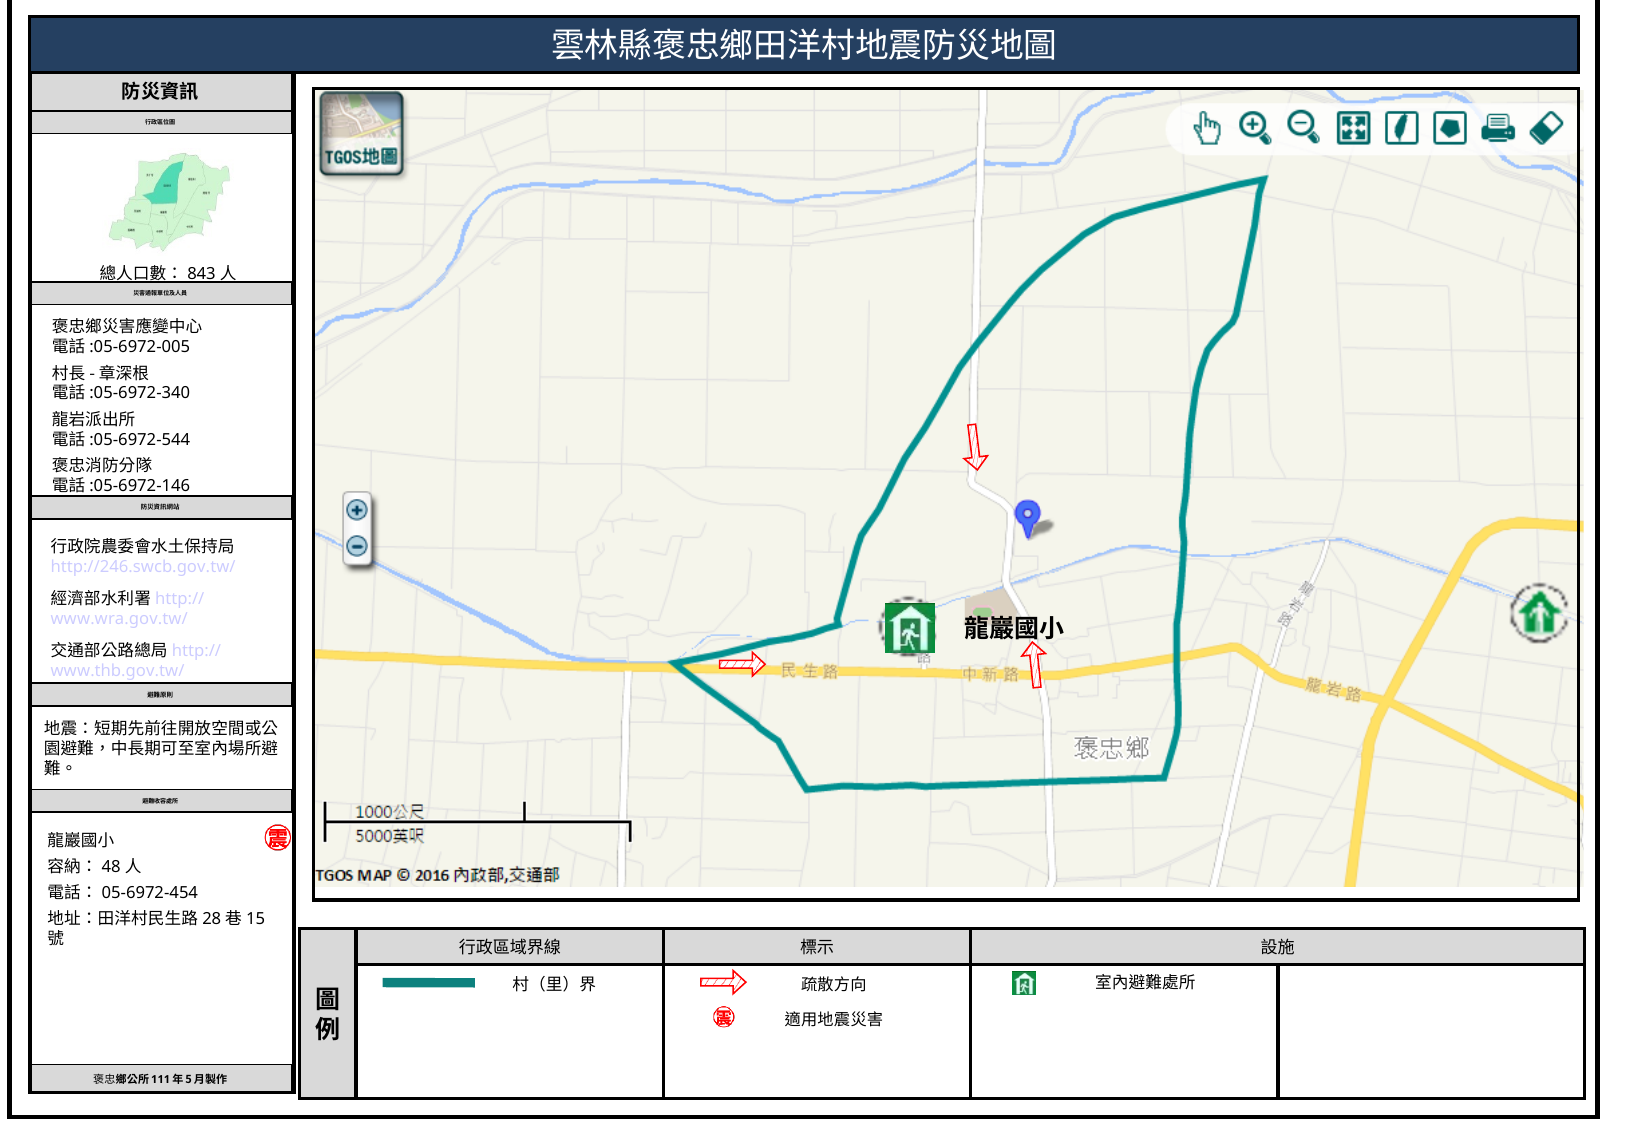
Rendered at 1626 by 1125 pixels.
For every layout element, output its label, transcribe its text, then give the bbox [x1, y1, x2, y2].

picture [711, 1005, 735, 1029]
text_box 適用地震災害 [694, 1000, 974, 1037]
text_box 疏散方向 [695, 966, 974, 1000]
text_box 標示 [664, 930, 970, 965]
text_box 褒忠鄉公所111年5月製作 [32, 1064, 292, 1091]
text_box 避難原則 [32, 683, 292, 707]
text_box 龍巖國小 [949, 605, 1092, 651]
picture [263, 822, 293, 852]
picture [1580, 90, 1584, 887]
text_box 行政院農委會水土保持局http://246.swcb.gov.tw/ 經濟部水利署http://www.wra.gov.tw/ 交通部公路總局http://www.thb.gov.tw/ [35, 527, 303, 688]
text_box 設施 [970, 930, 1583, 963]
text_box 圖例 [301, 930, 356, 1097]
text_box 龍巖國小 容納：48人 電話：05-6972-454 地址：田洋村民生路28巷15號 [32, 821, 296, 956]
text_box [719, 652, 766, 677]
text_box [1021, 642, 1046, 688]
text_box 災害通報單位及人員 [32, 281, 292, 305]
text_box [700, 970, 746, 994]
text_box 室內避難處所 [994, 964, 1297, 1001]
text_box 避難收容處所 [32, 789, 292, 813]
text_box 行政區域界線 [356, 930, 664, 965]
text_box 地震：短期先前往開放空間或公園避難，中長期可至室內場所避難。 [29, 710, 297, 786]
picture [80, 148, 258, 256]
picture [315, 90, 1577, 887]
text_box 行政區位圖 [32, 110, 292, 134]
text_box 褒忠鄉災害應變中心 電話:05-6972-005 村長-章深根 電話:05-6972-340 龍岩派出所 電話:05-6972-544 褒忠消防分隊 電話:05-6972-146 [37, 308, 301, 503]
text_box 防災資訊網站 [32, 495, 292, 519]
text_box 村（里）界 [414, 966, 695, 1002]
text_box 雲林縣褒忠鄉田洋村地震防災地圖 [29, 16, 1579, 73]
text_box 防災資訊 [32, 74, 292, 110]
text_box 總人口數：843人 [68, 255, 268, 291]
text_box [964, 424, 988, 470]
